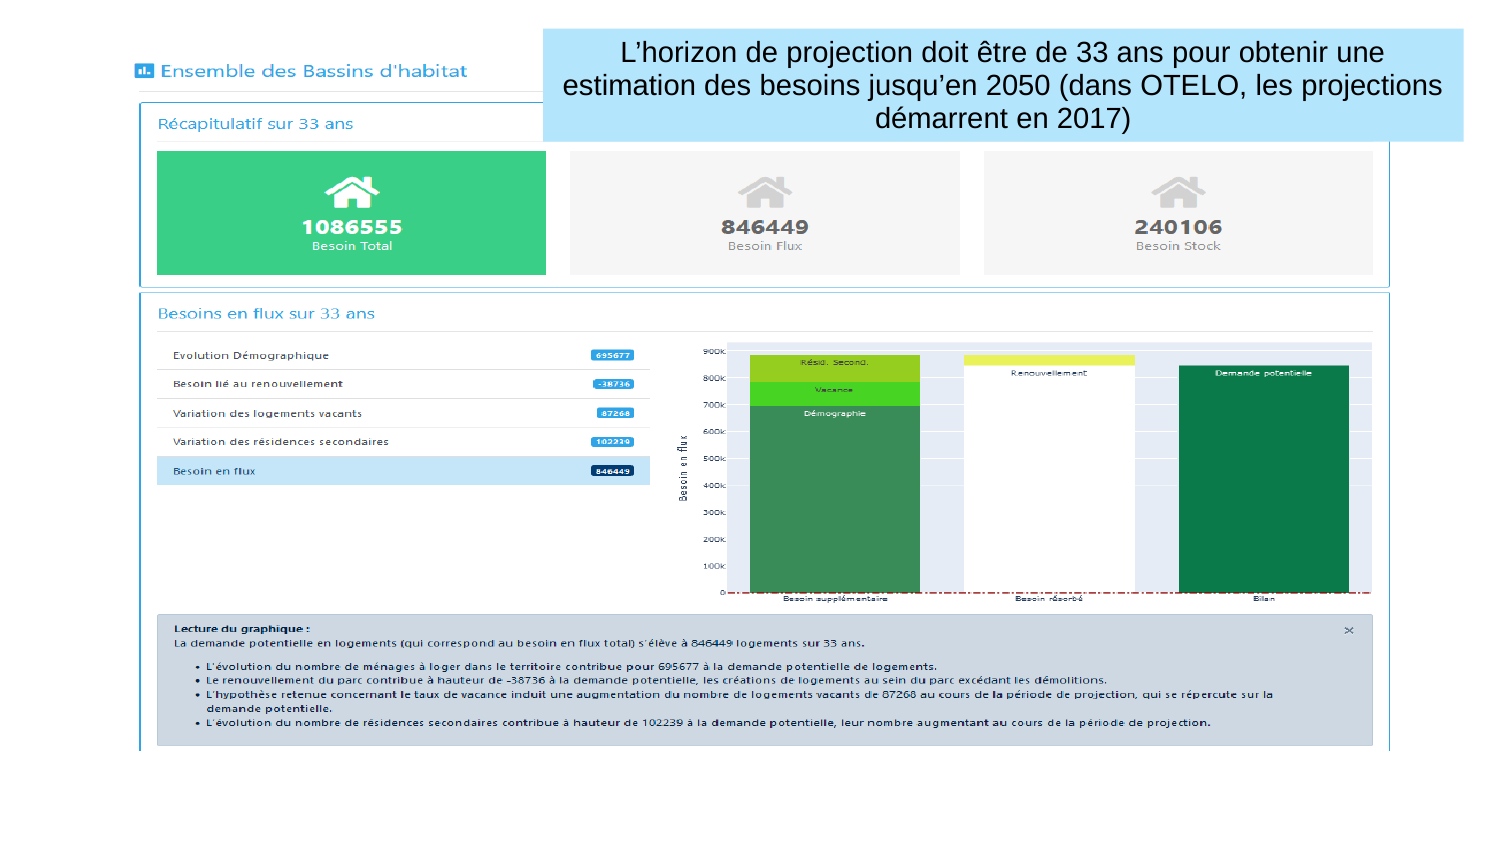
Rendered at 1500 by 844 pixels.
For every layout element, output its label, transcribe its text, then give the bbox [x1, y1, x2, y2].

text_box L’horizon de projection doit être de 33 ans pour obtenir une estimation des besoins jusqu’en 2050 (dans OTELO, les projections démarrent en 2017) [543, 28, 1464, 142]
picture [133, 58, 1394, 751]
